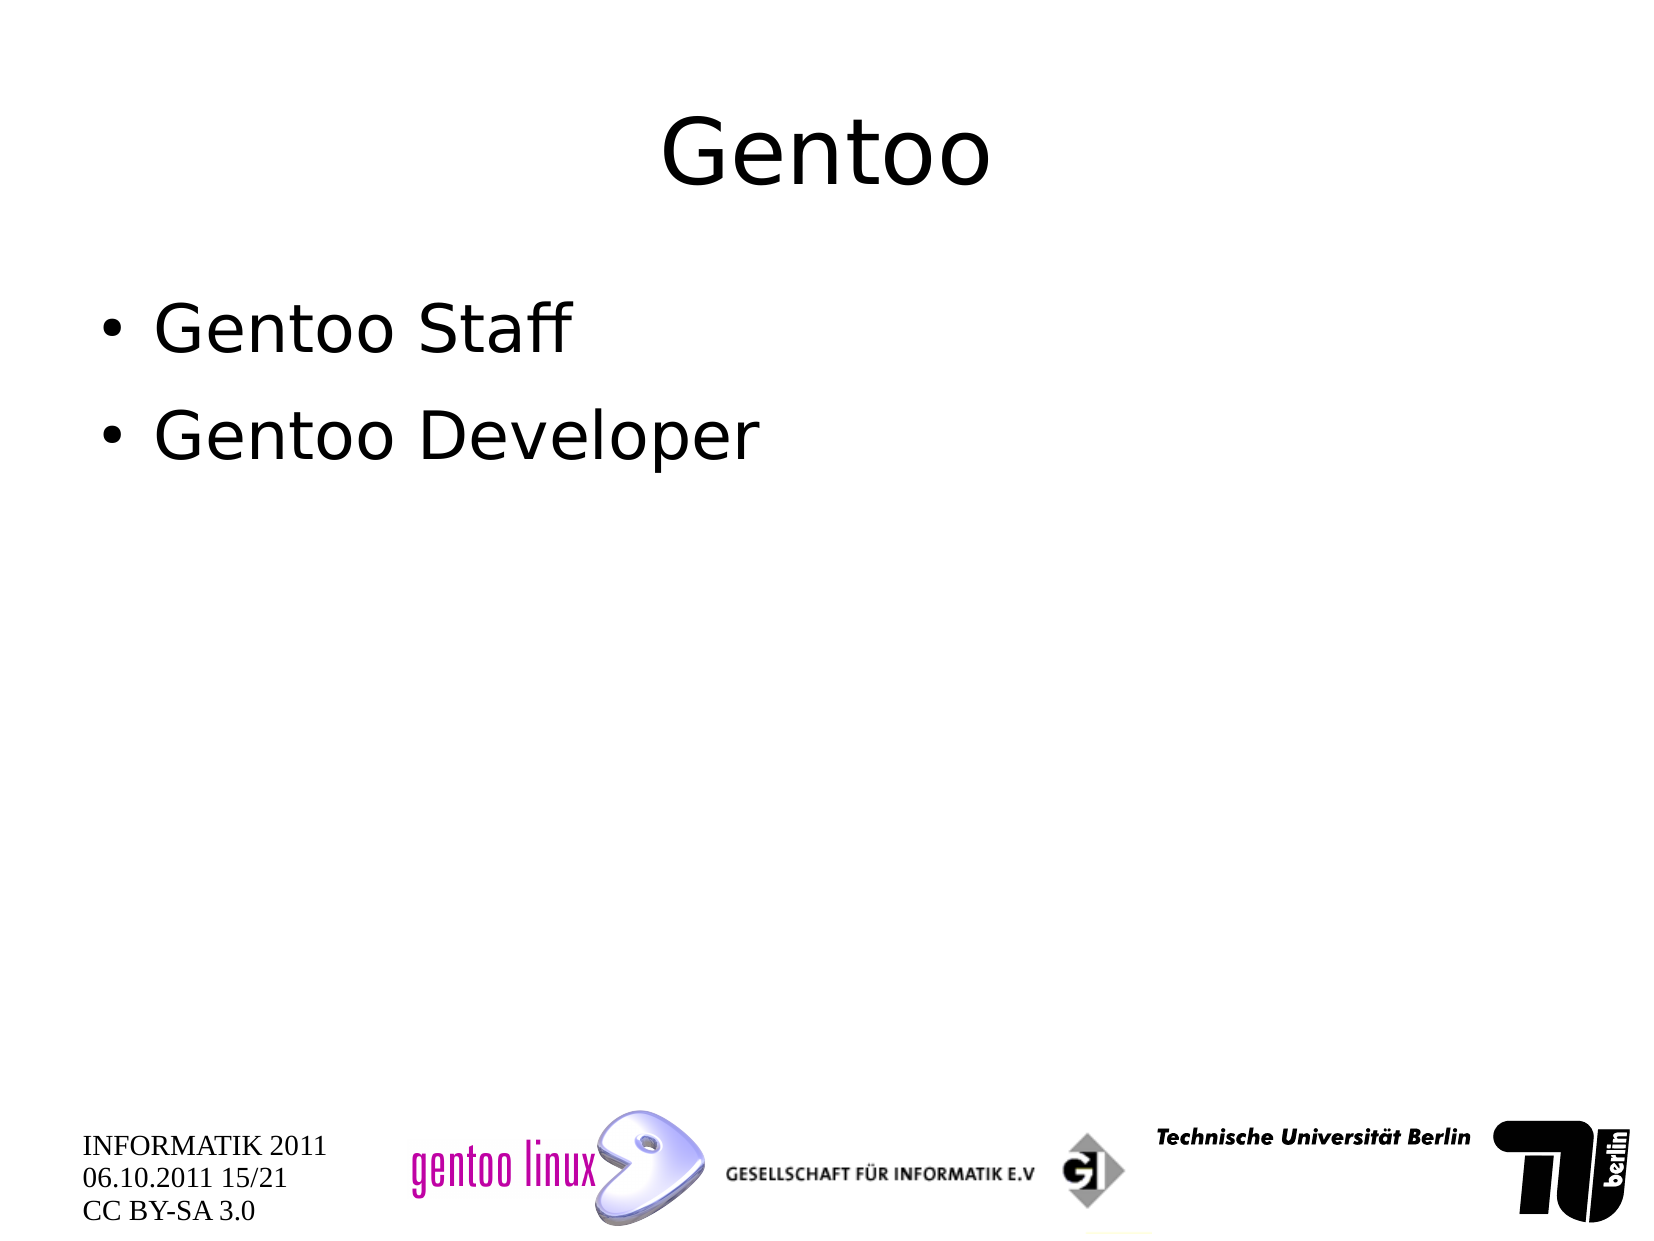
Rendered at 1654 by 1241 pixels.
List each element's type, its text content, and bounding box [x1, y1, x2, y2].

picture [407, 1109, 708, 1230]
list Gentoo Staff Gentoo Developer [82, 290, 1571, 1109]
title Gentoo [82, 49, 1571, 257]
picture [726, 1109, 1152, 1234]
